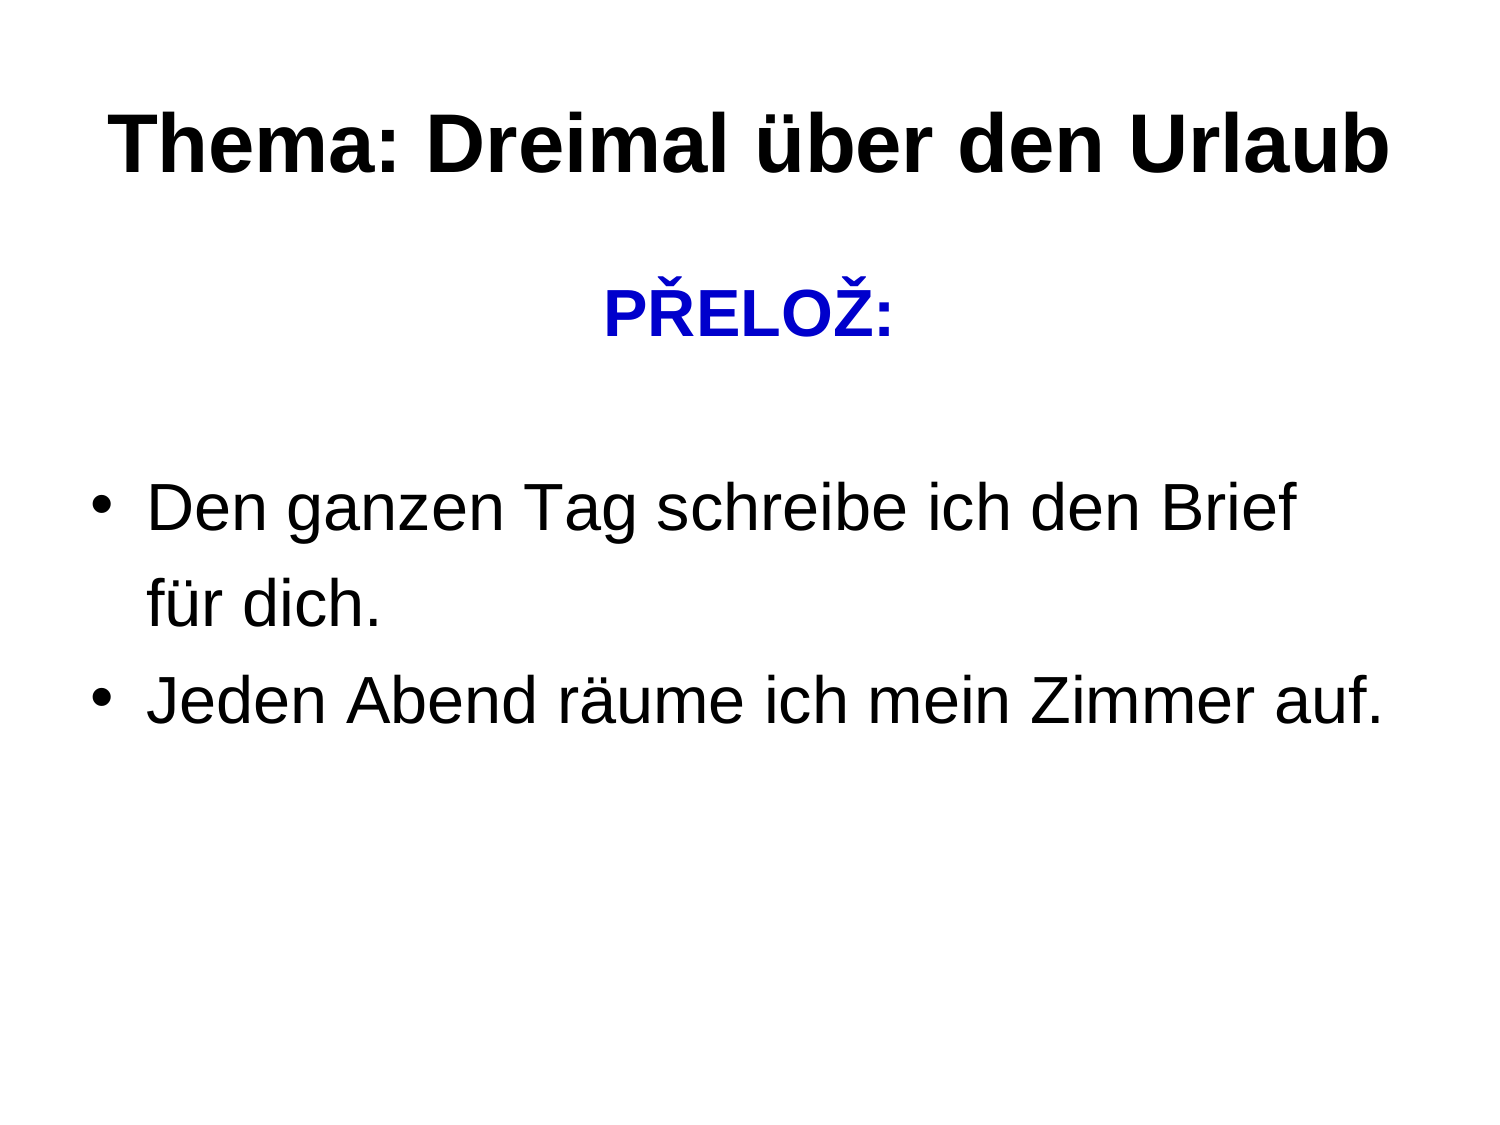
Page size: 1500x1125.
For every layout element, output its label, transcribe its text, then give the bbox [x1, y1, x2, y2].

list PŘELOŽ: Den ganzen Tag schreibe ich den Brief für dich. Jeden Abend räume ich mein Zimmer auf. [75, 262, 1426, 1006]
title Thema: Dreimal über den Urlaub [75, 45, 1426, 233]
